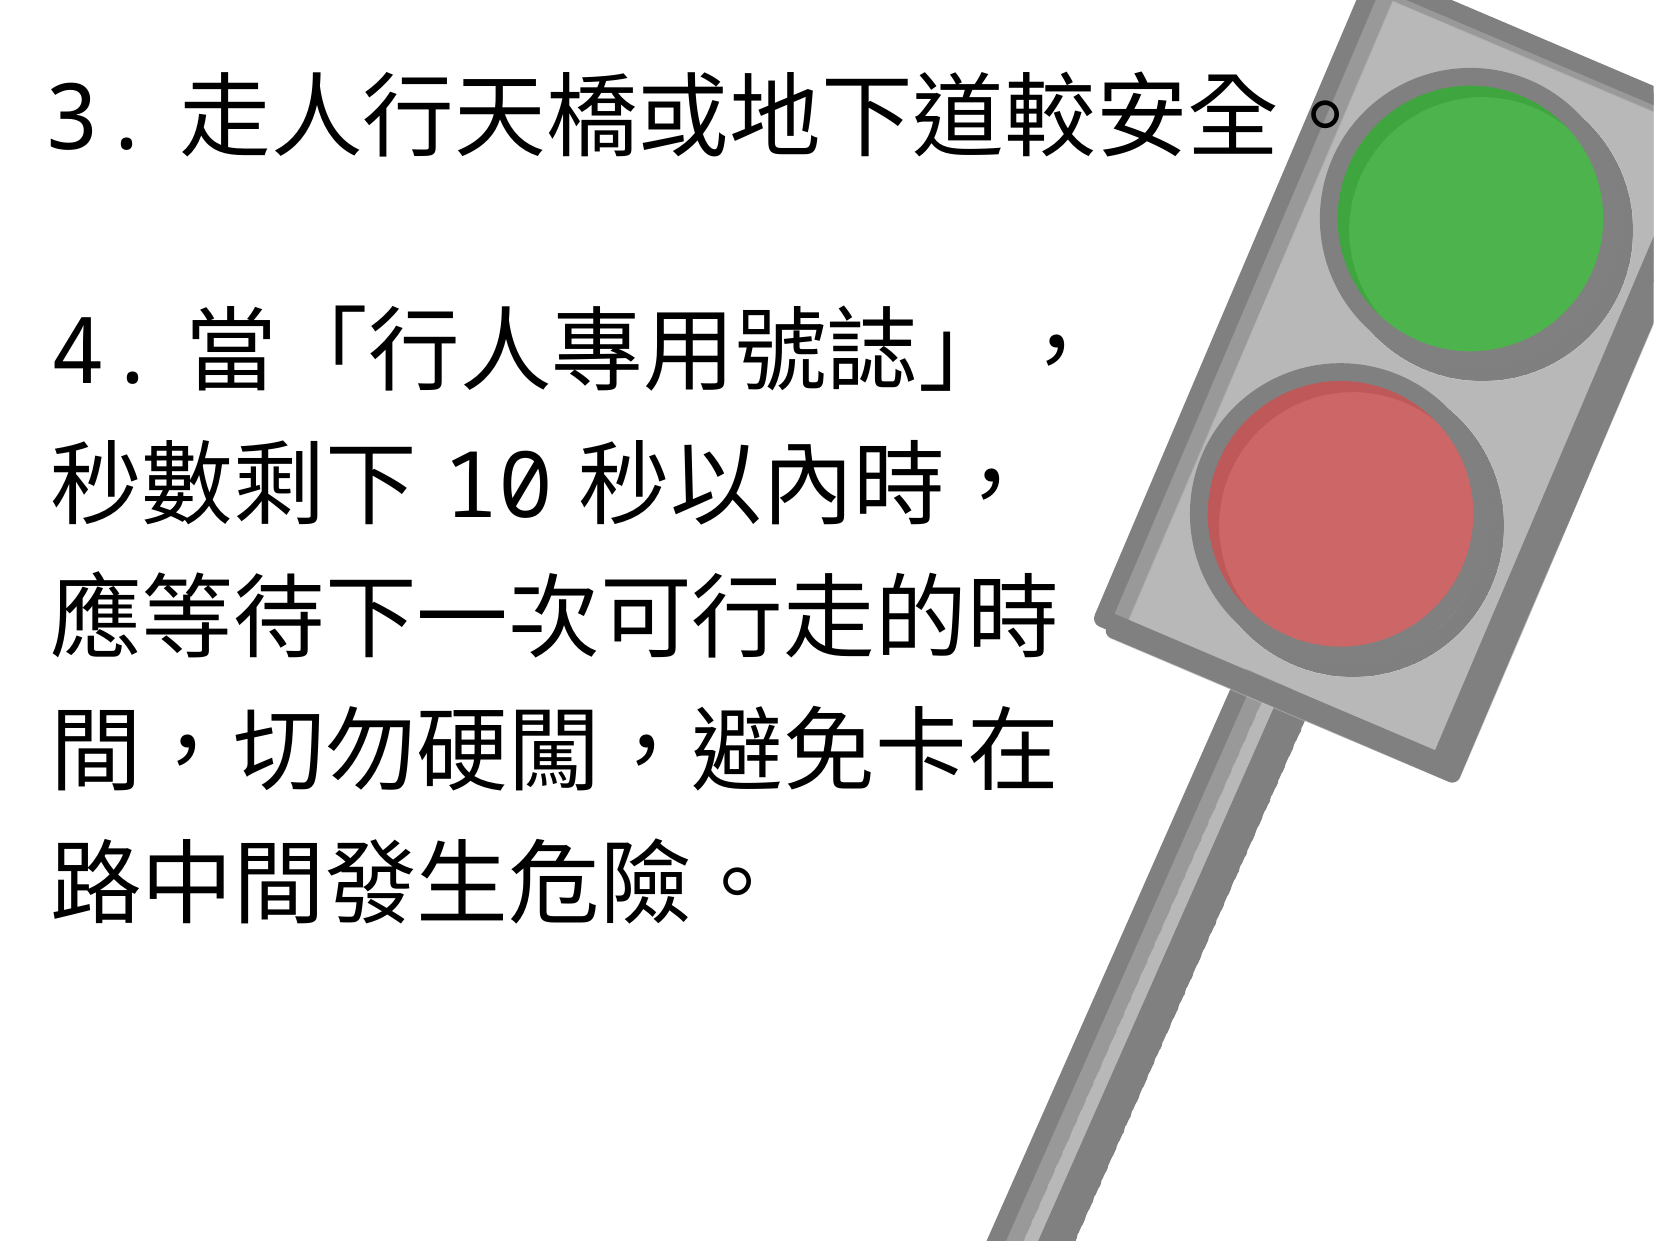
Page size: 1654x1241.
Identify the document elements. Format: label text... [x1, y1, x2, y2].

text_box 3.走人行天橋或地下道較安全。 [29, 35, 1388, 293]
text_box 4.當「行人專用號誌」，秒數剩下10秒以內時，應等待下一次可行走的時間，切勿硬闖，避免卡在路中間發生危險。 [35, 269, 1123, 945]
